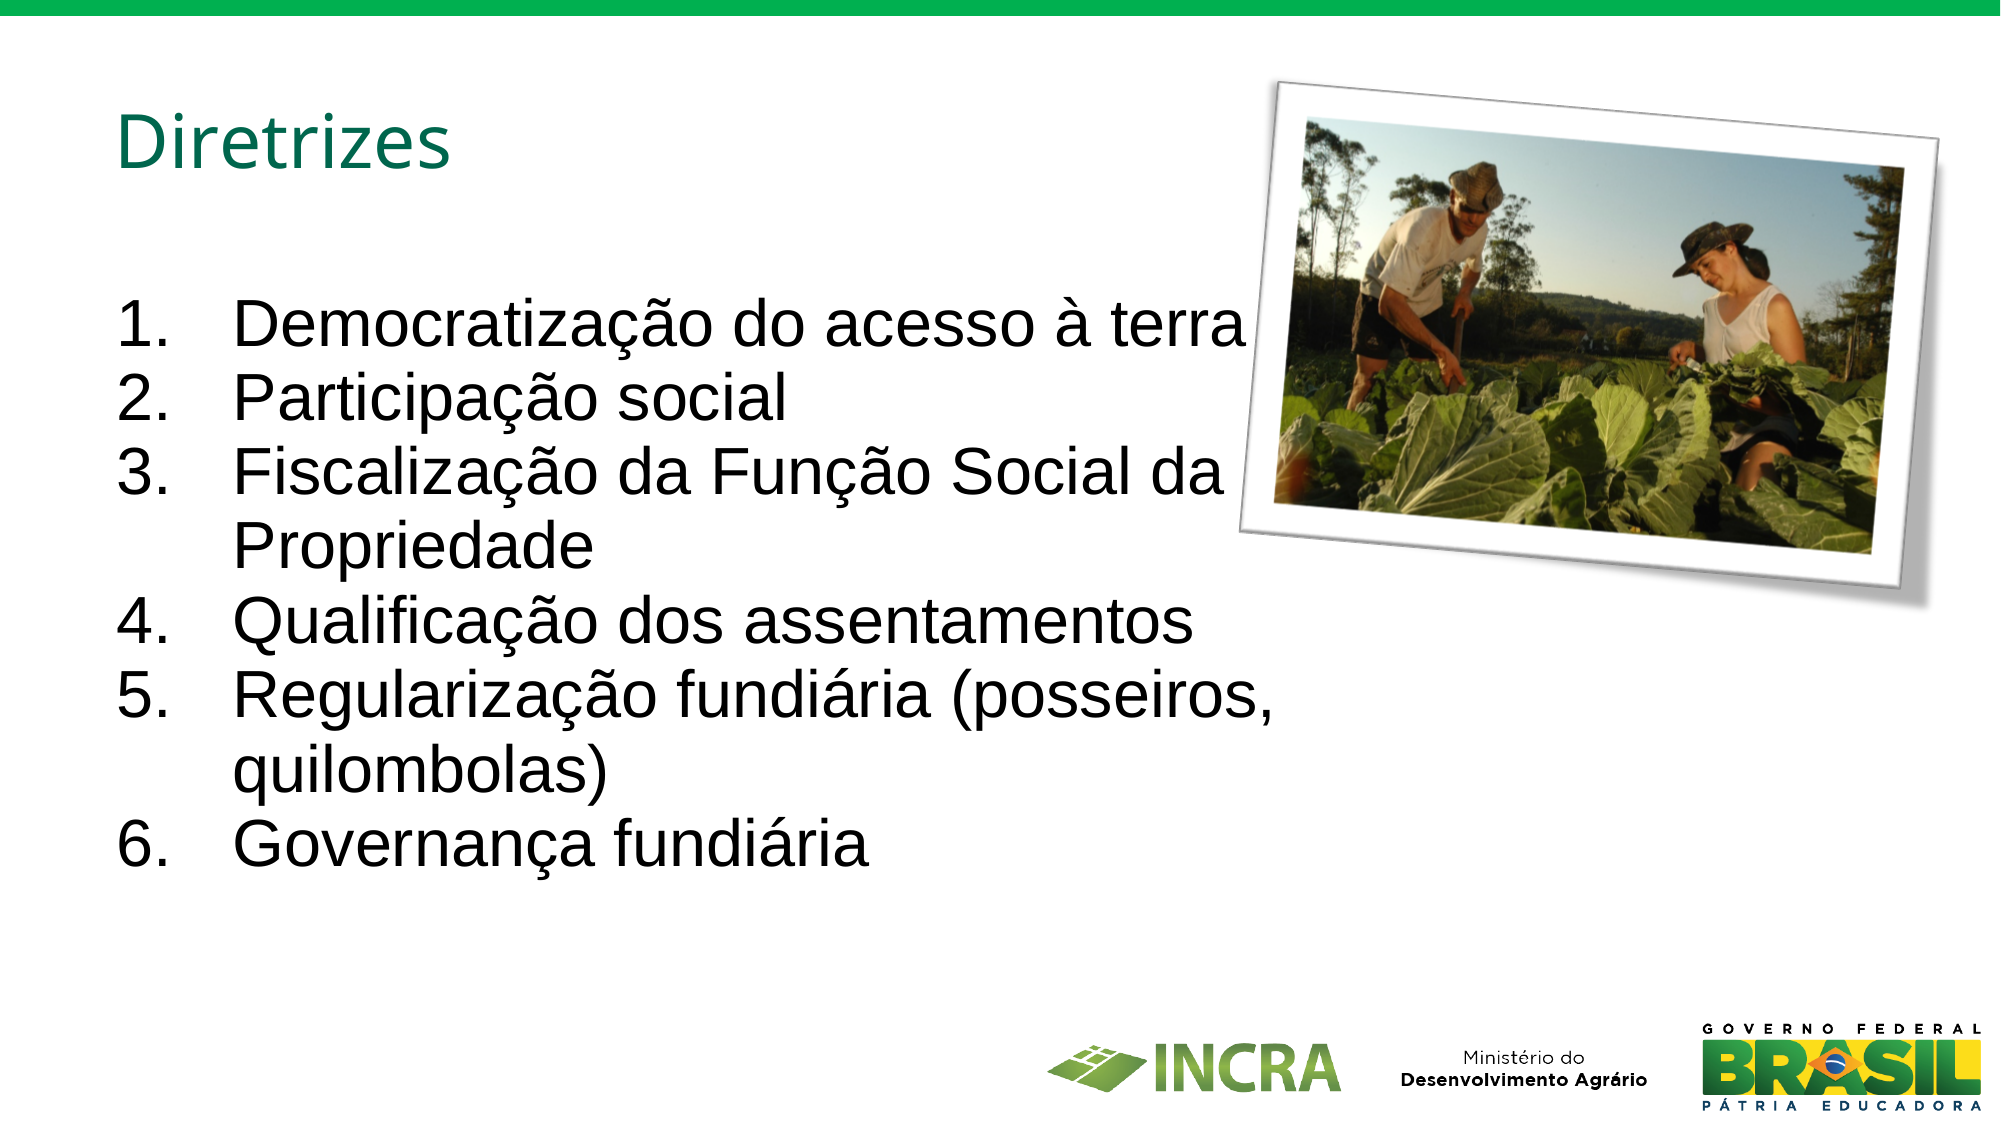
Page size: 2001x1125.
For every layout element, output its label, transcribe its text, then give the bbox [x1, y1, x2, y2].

text_box Democratização do acesso à terra Participação social Fiscalização da Função Social da Propriedade Qualificação dos assentamentos Regularização fundiária (posseiros, quilombolas) Governança fundiária [101, 278, 1568, 890]
picture [1047, 1023, 1981, 1111]
picture [1198, 0, 2001, 691]
text_box Diretrizes [99, 21, 1198, 257]
